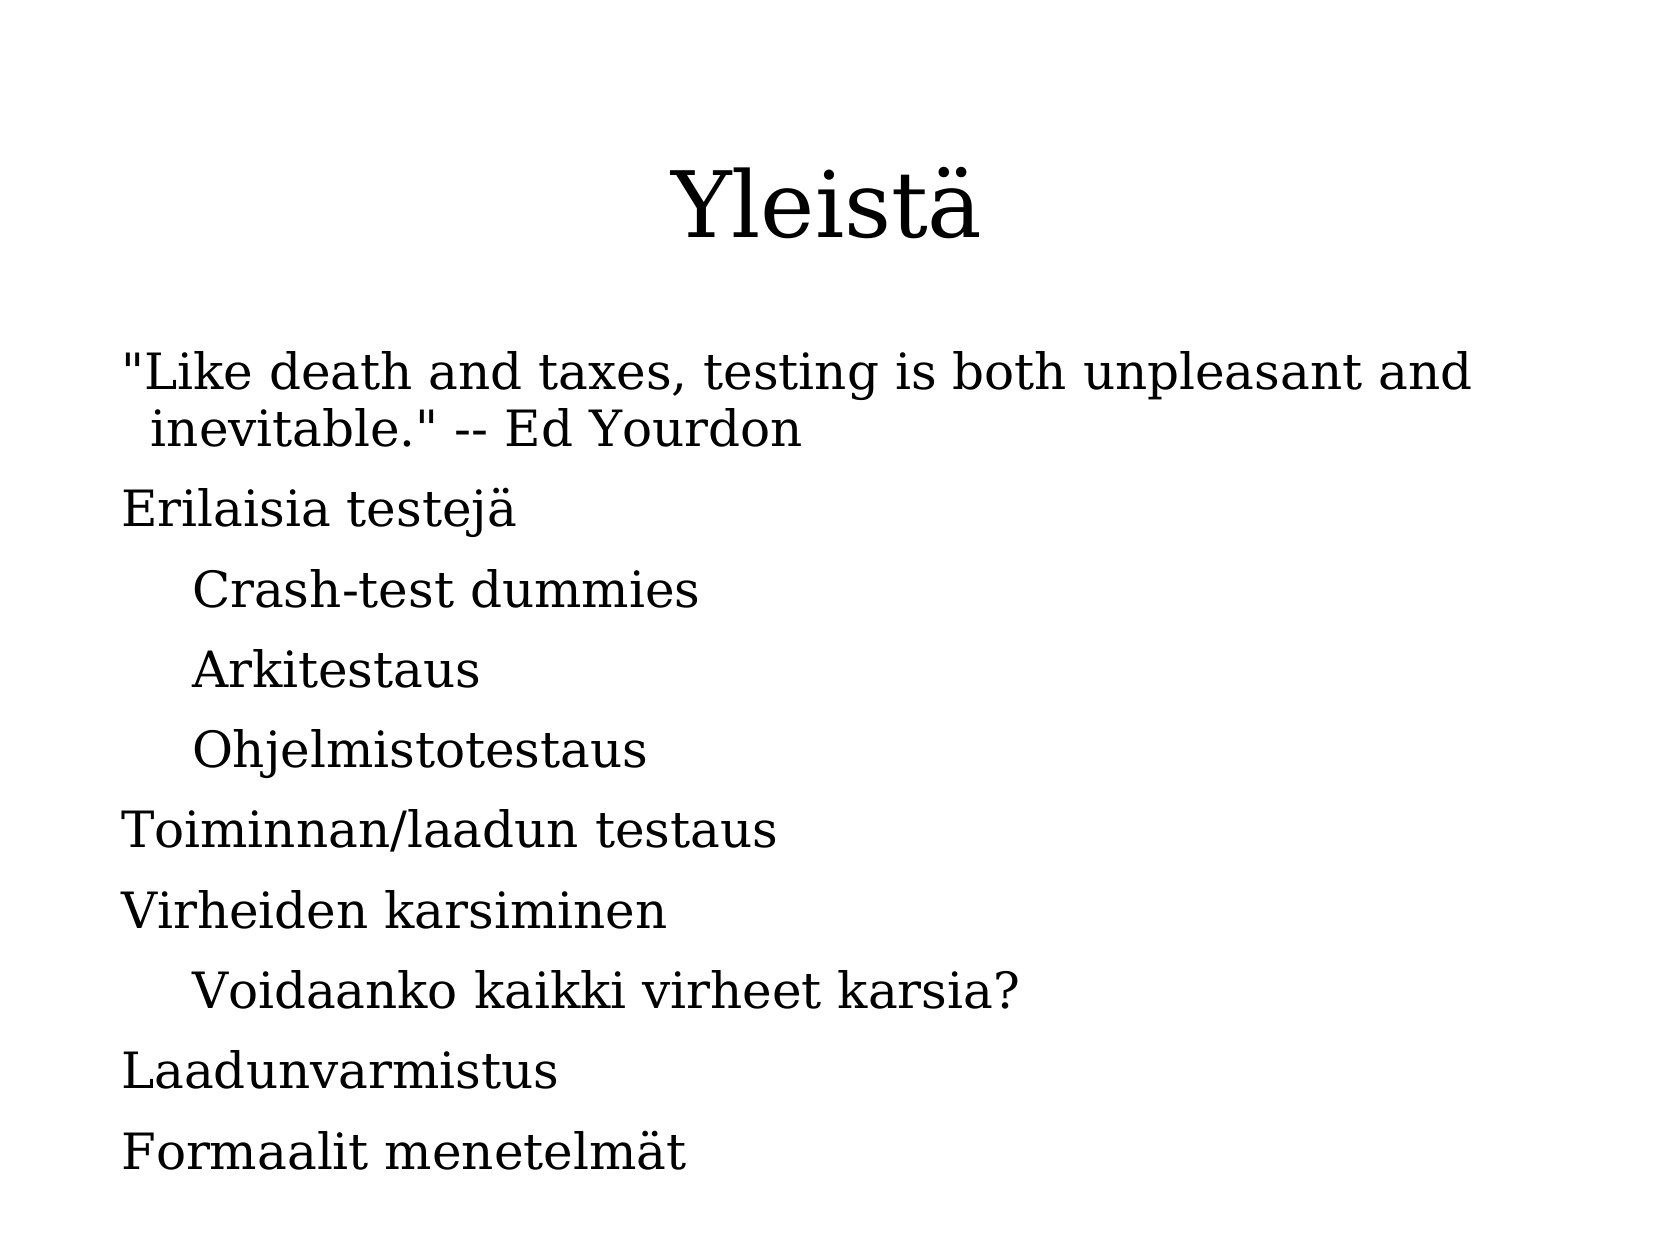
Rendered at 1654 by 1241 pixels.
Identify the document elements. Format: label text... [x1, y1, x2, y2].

list "Like death and taxes, testing is both unpleasant and inevitable." -- Ed Yourdon Erilaisia testejä Crash-test dummies Arkitestaus Ohjelmistotestaus Toiminnan/laadun testaus Virheiden karsiminen Voidaanko kaikki virheet karsia? Laadunvarmistus Formaalit menetelmät [121, 344, 1534, 1183]
title Yleistä [121, 106, 1534, 306]
